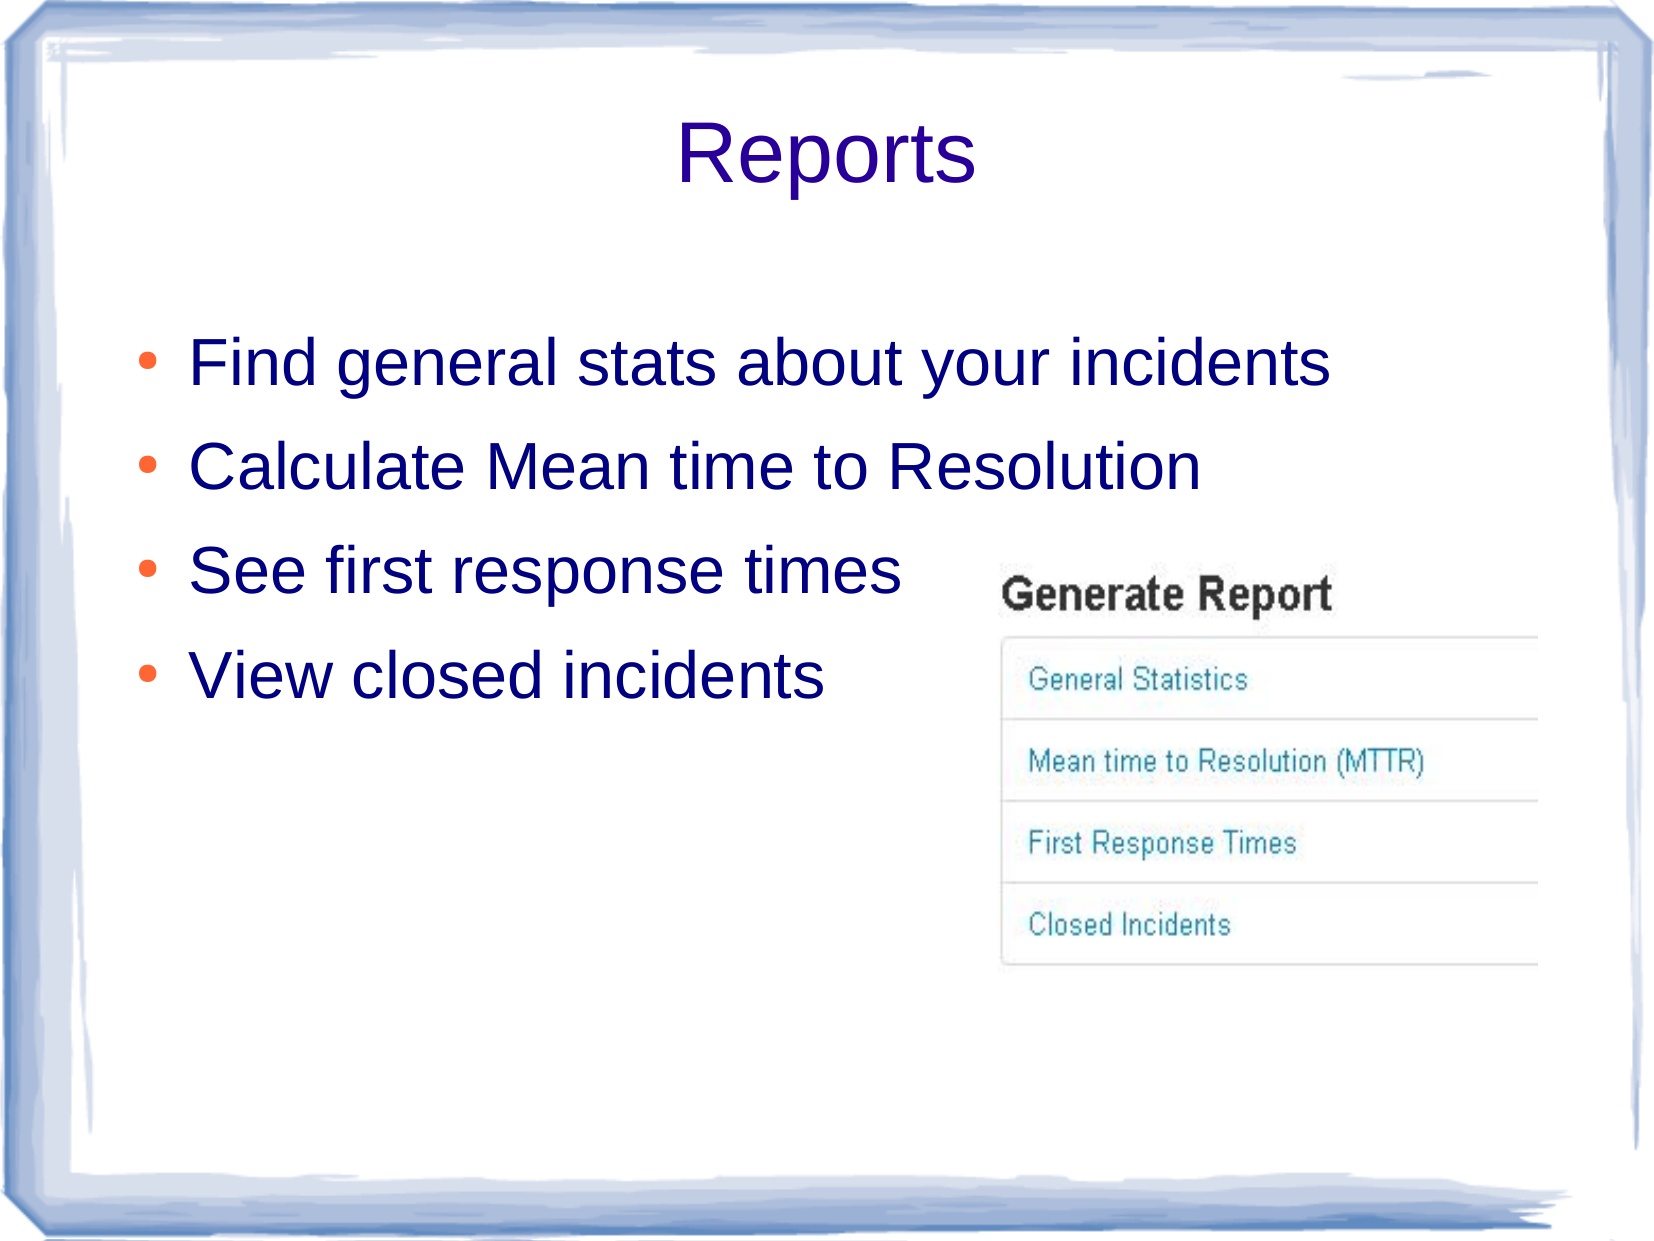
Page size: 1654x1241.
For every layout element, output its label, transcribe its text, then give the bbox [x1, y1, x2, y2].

picture [0, 0, 1654, 1241]
title Reports [82, 49, 1571, 257]
list Find general stats about your incidents Calculate Mean time to Resolution See first response times View closed incidents [118, 324, 1571, 1004]
